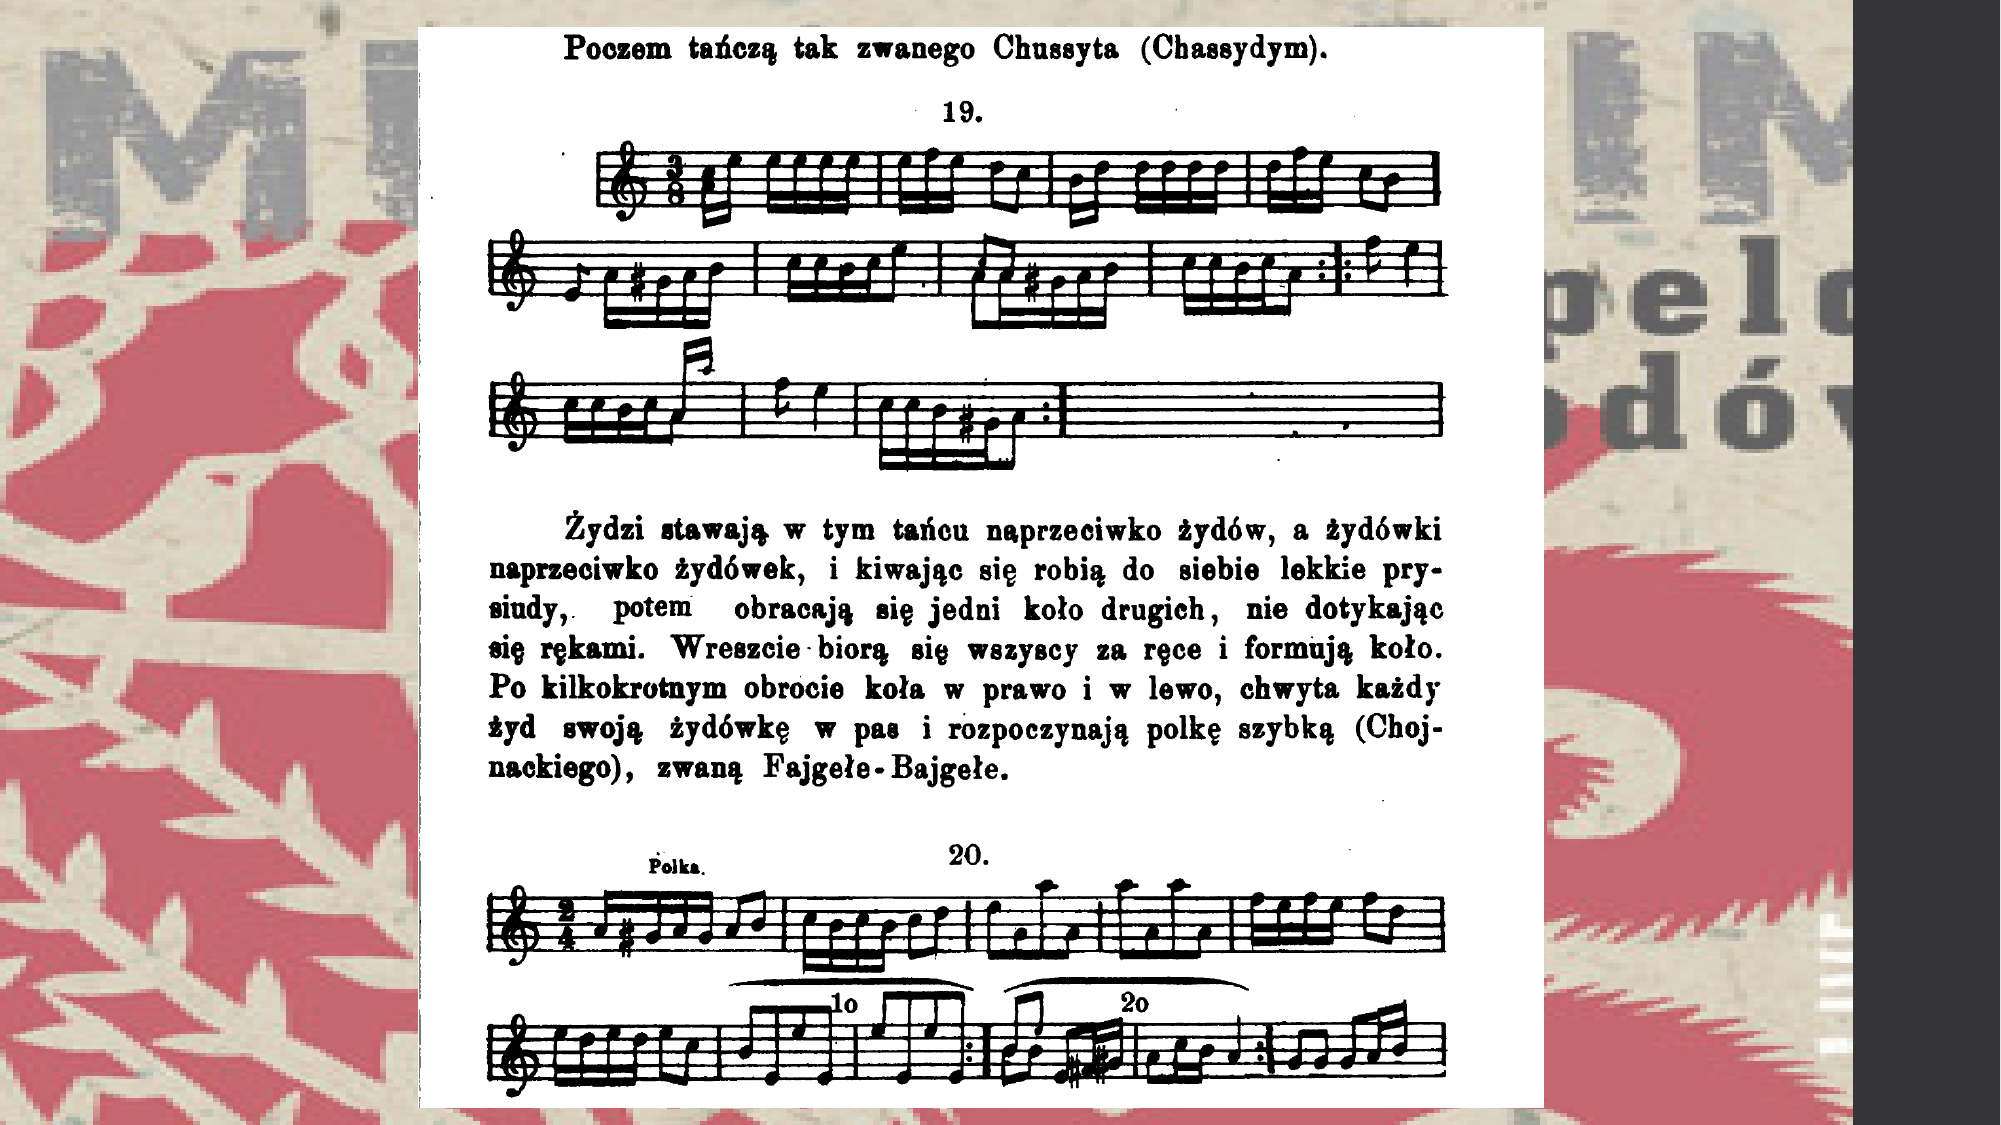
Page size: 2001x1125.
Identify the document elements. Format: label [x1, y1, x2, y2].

picture [418, 27, 1544, 1108]
